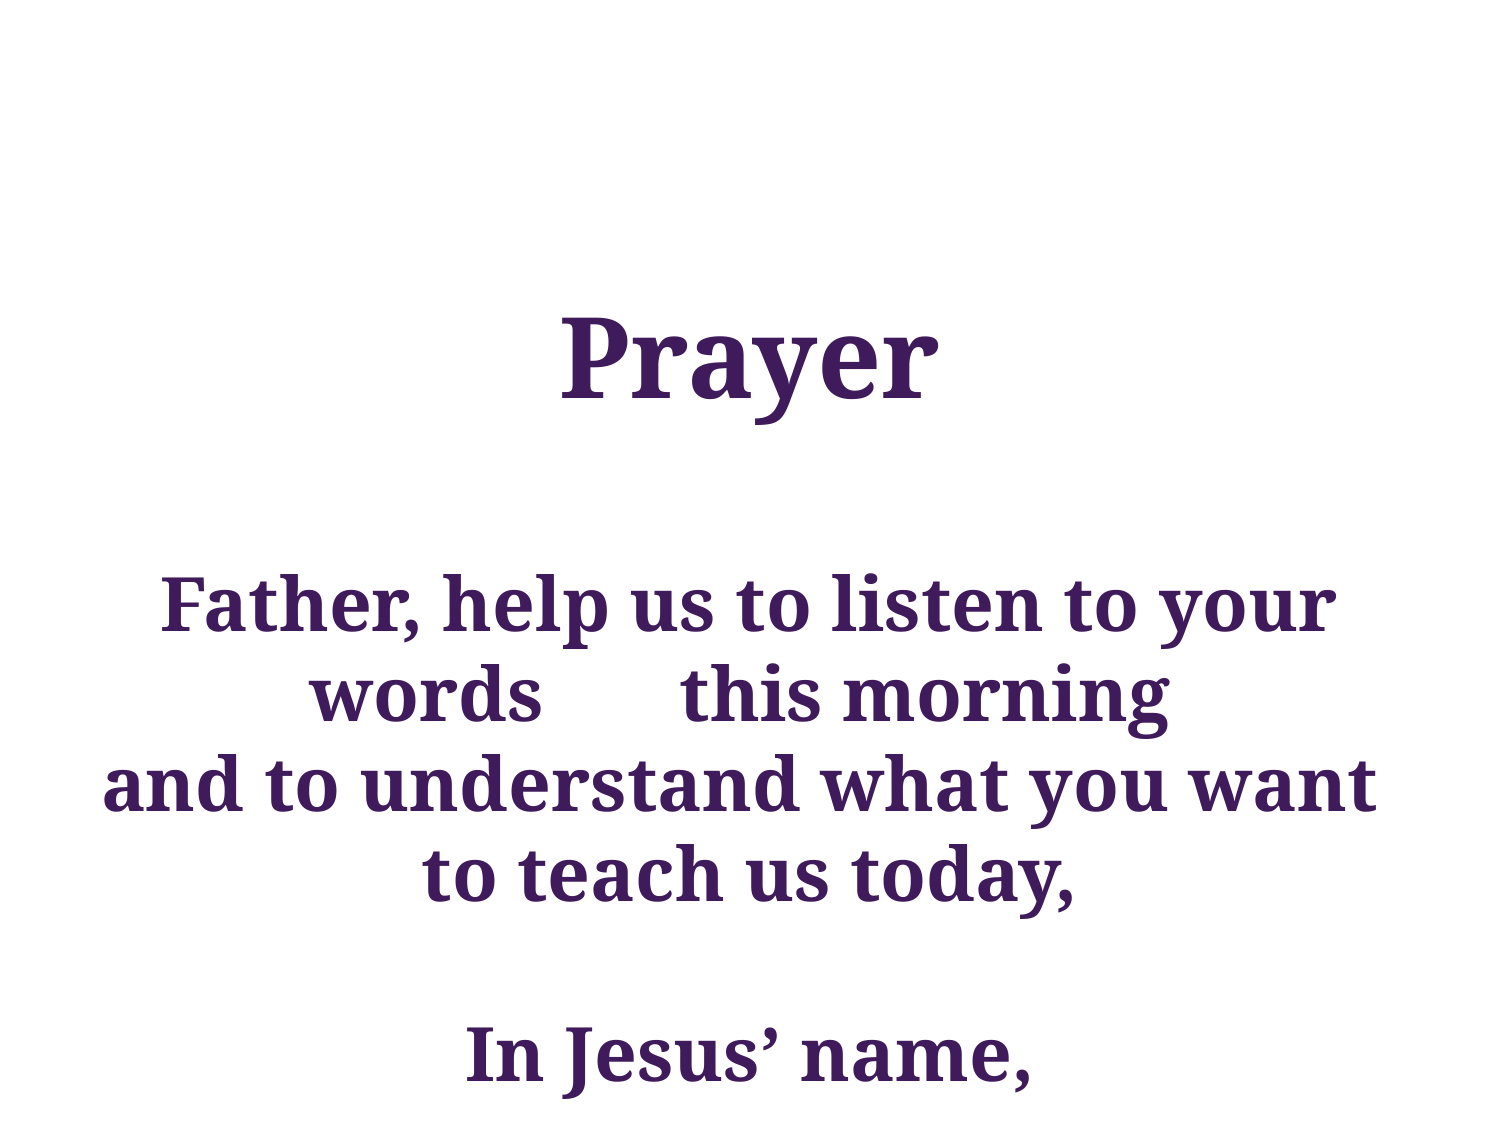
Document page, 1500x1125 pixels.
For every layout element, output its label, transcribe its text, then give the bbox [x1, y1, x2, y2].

title Prayer Father, help us to listen to your words this morning and to understand what you want to teach us today, In Jesus’ name, Amen [75, 278, 1426, 1059]
